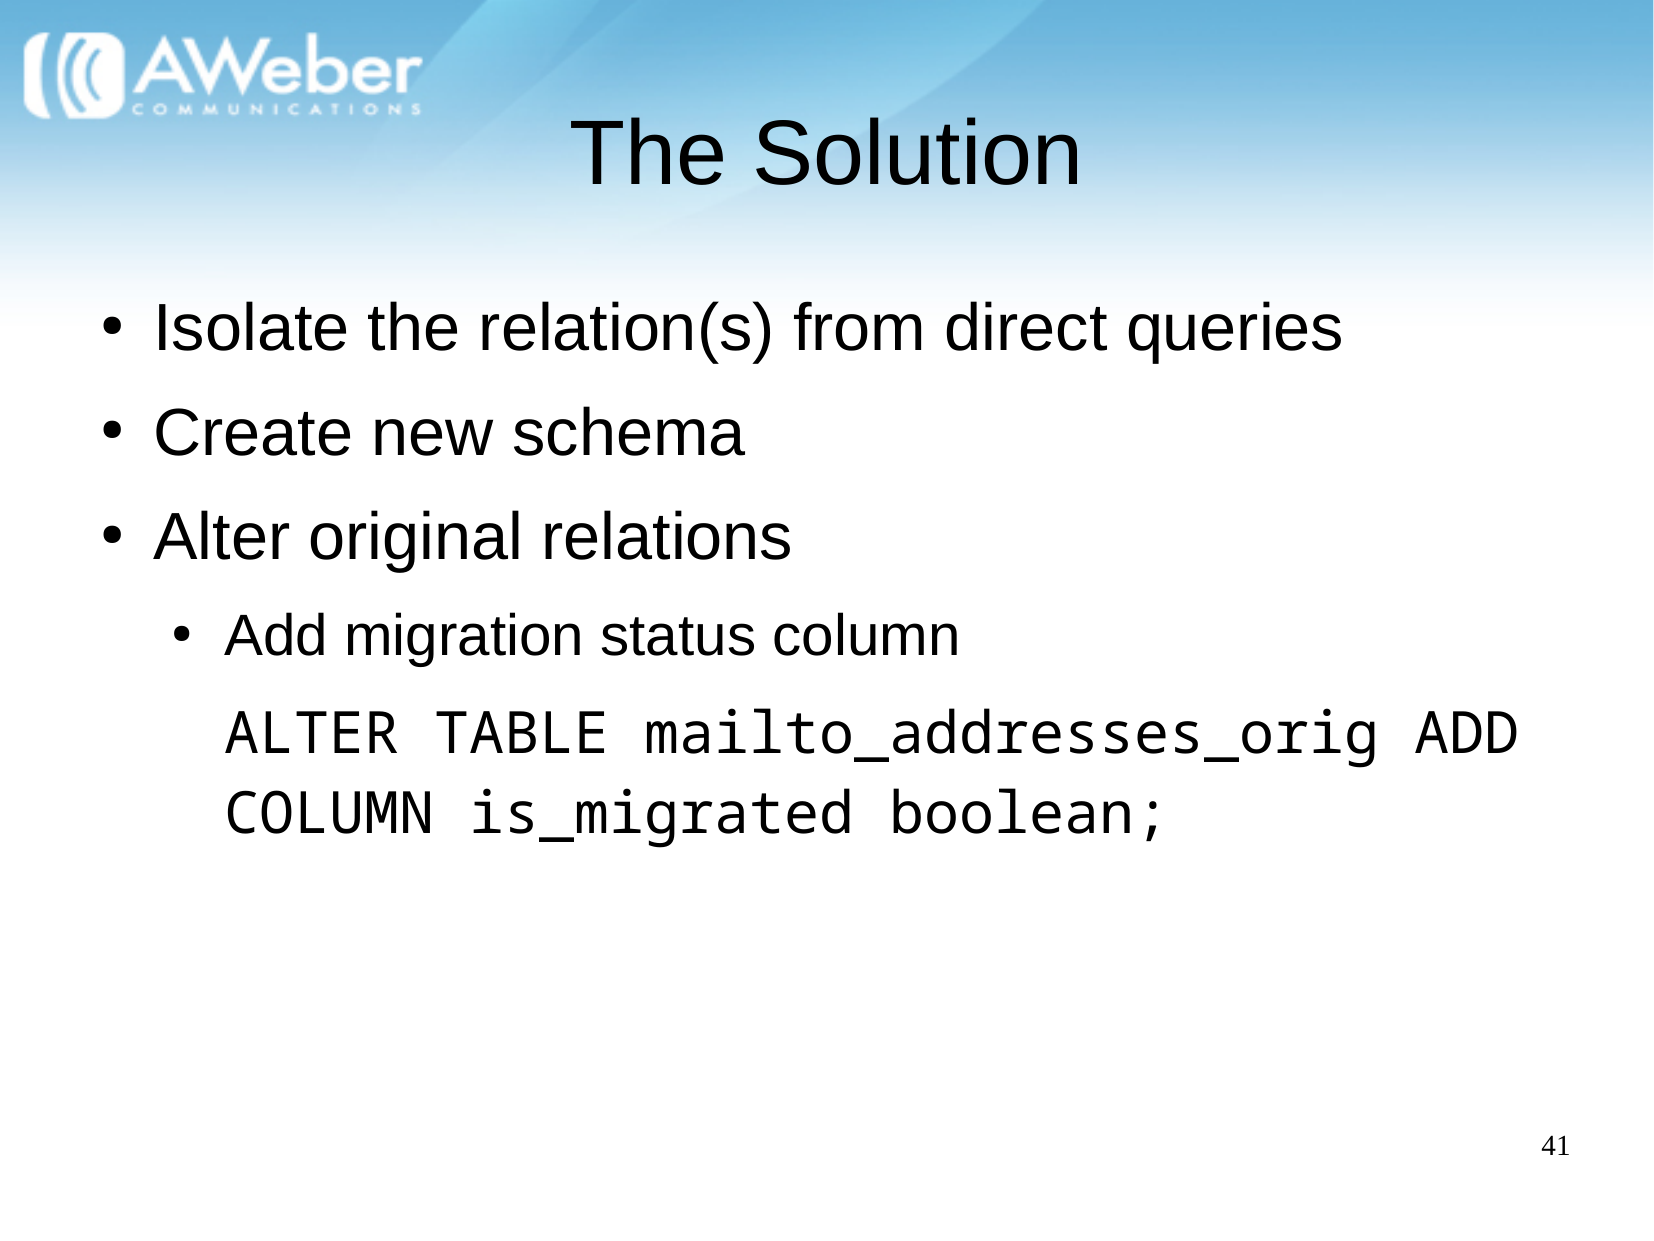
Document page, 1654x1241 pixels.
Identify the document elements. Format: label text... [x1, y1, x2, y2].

picture [0, 0, 1654, 376]
list Isolate the relation(s) from direct queries Create new schema Alter original relations Add migration status column ALTER TABLE mailto_addresses_orig ADD COLUMN is_migrated boolean; [82, 290, 1571, 1109]
title The Solution [82, 49, 1571, 257]
